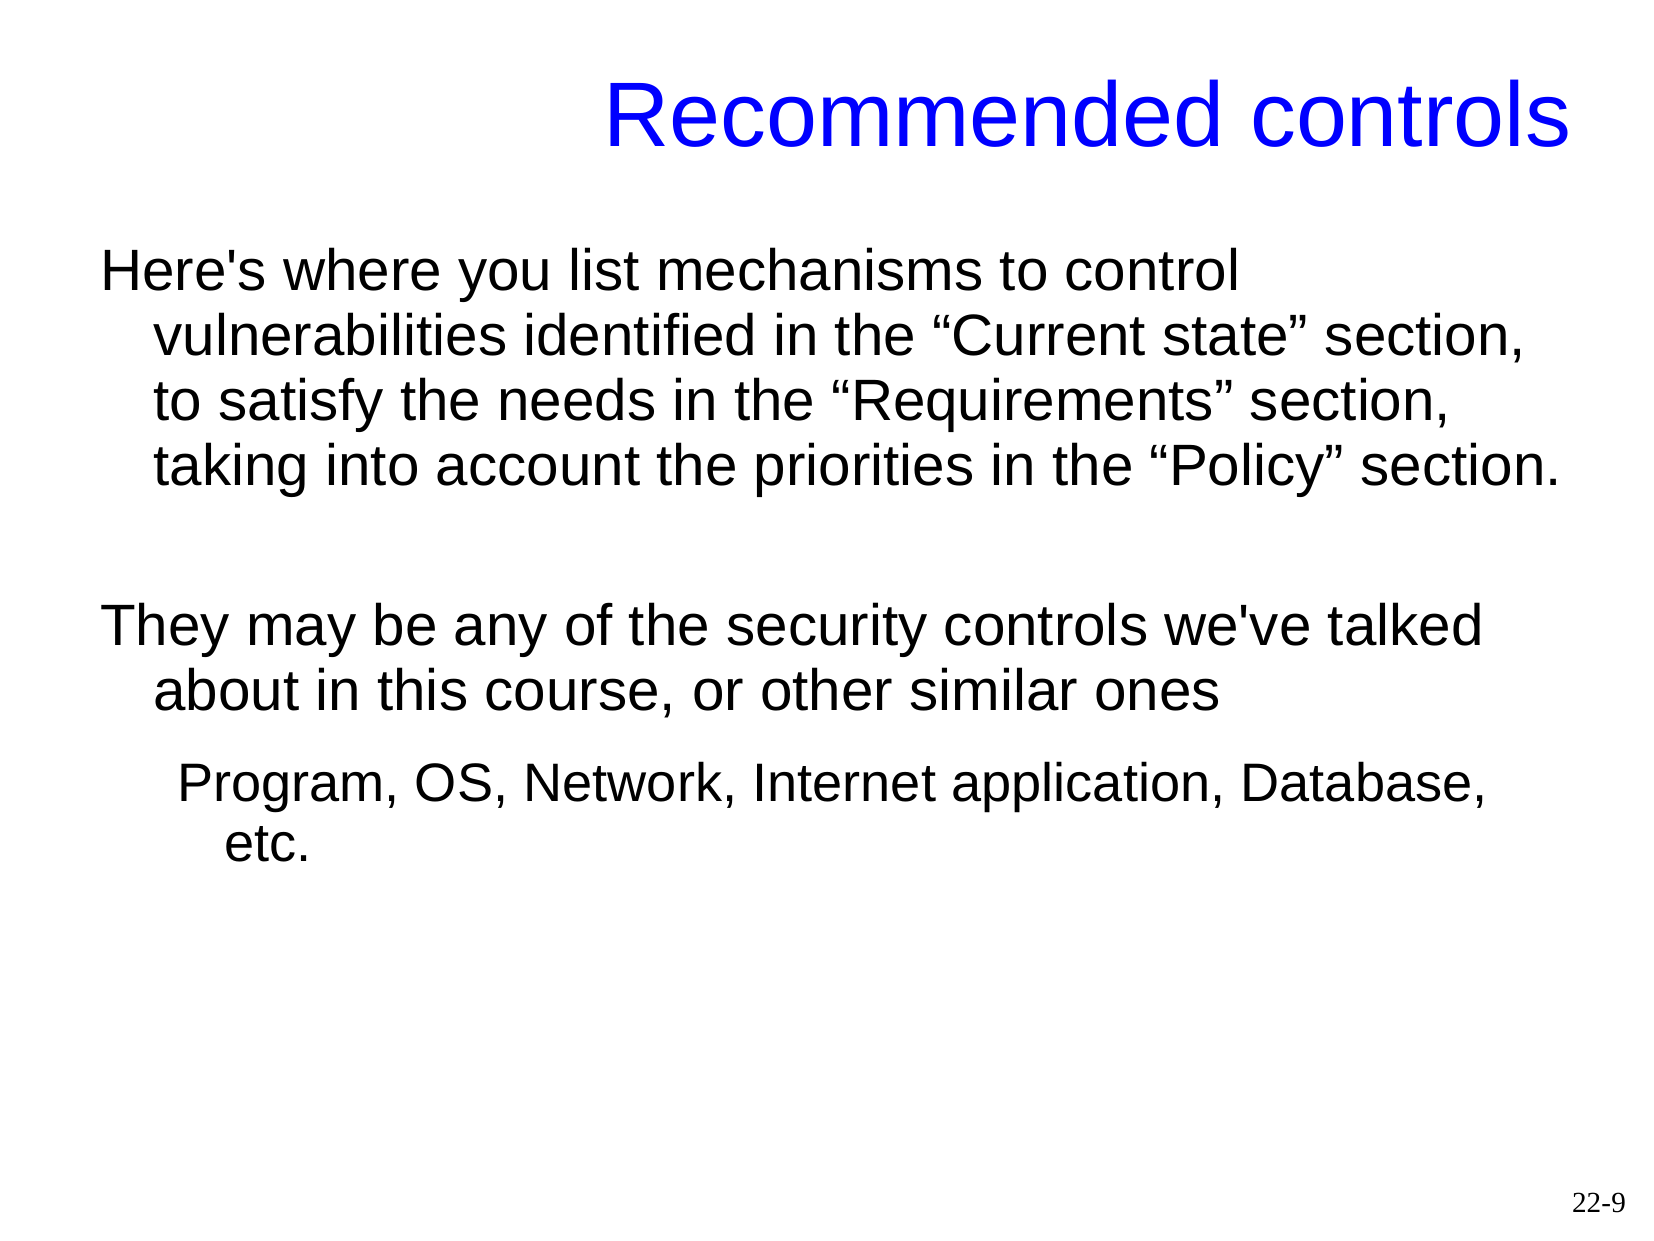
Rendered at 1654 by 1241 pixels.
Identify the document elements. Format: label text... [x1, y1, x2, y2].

title Recommended controls [84, 18, 1573, 211]
list Here's where you list mechanisms to control vulnerabilities identified in the “Current state” section, to satisfy the needs in the “Requirements” section, taking into account the priorities in the “Policy” section. They may be any of the security controls we've talked about in this course, or other similar ones Program, OS, Network, Internet application, Database, etc. [82, 237, 1571, 1156]
